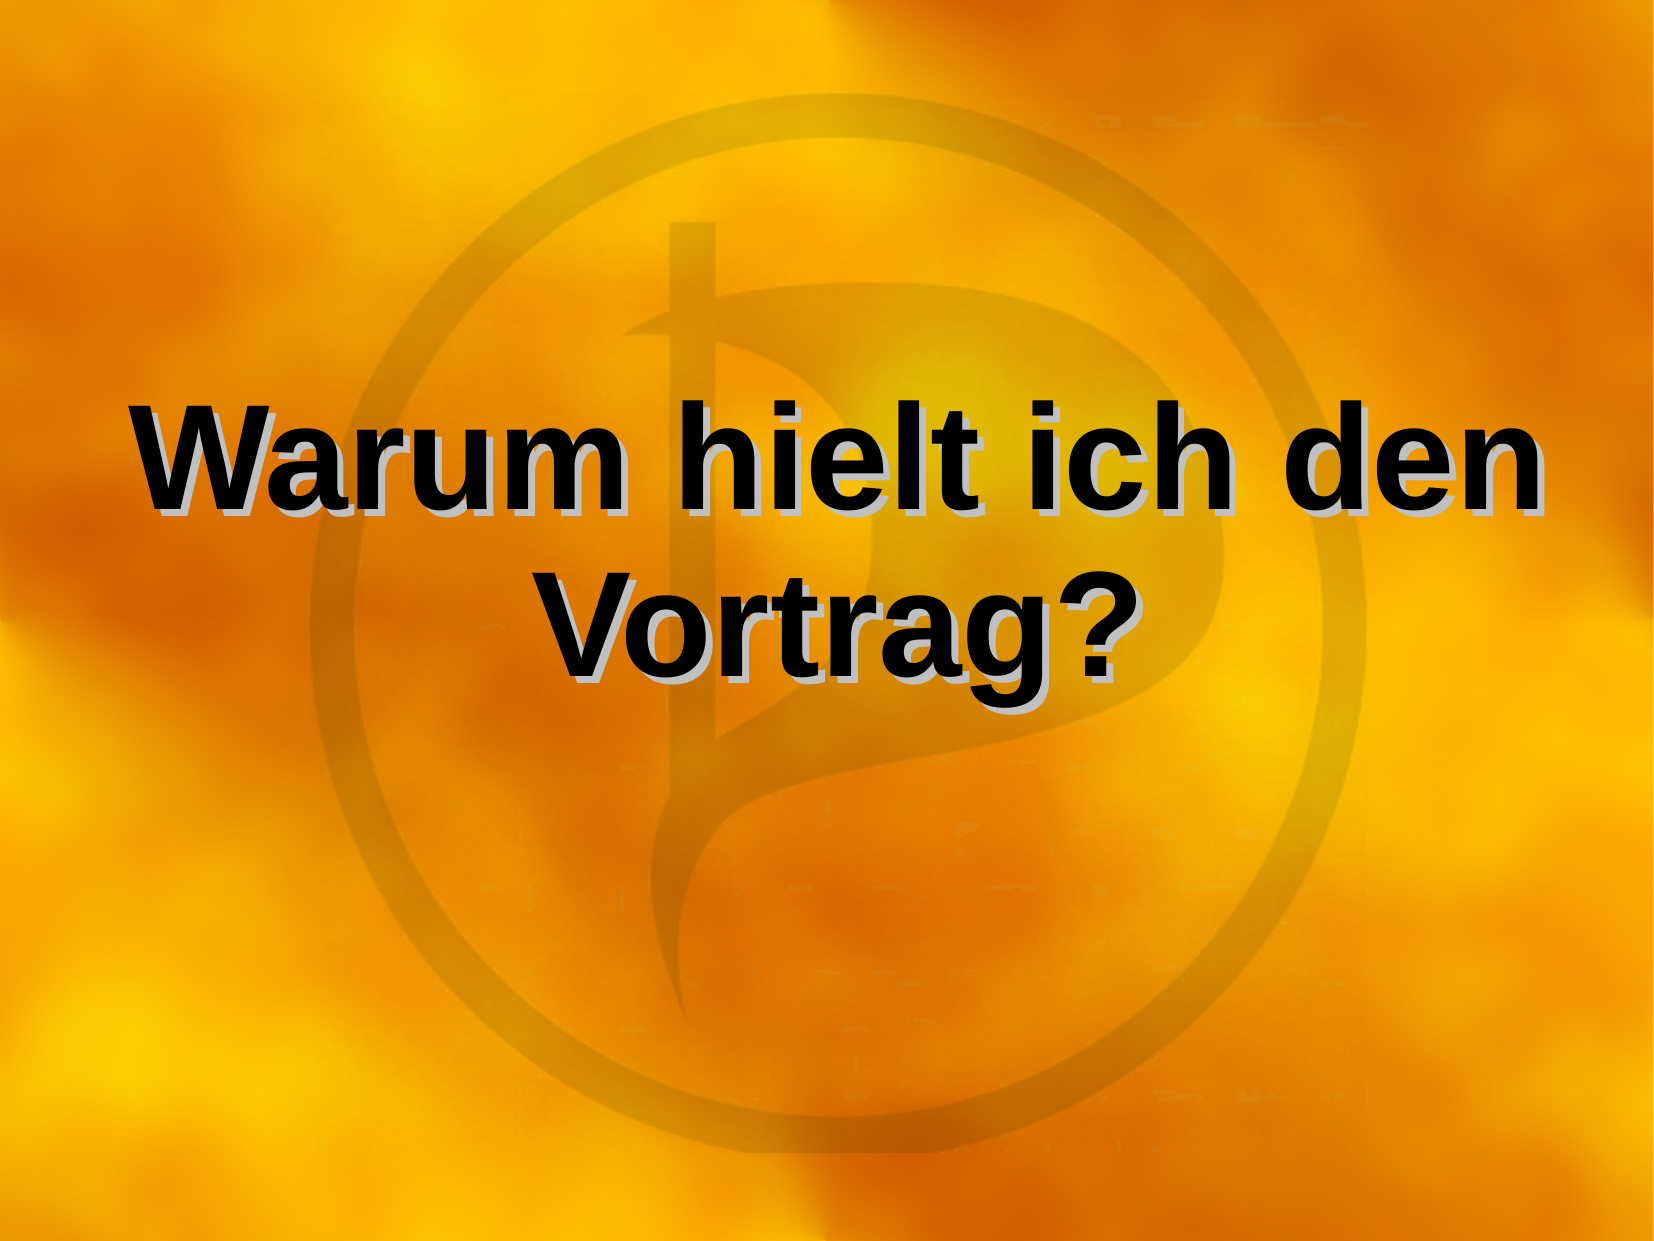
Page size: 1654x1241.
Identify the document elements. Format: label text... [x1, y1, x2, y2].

picture [0, 0, 1654, 1241]
title Warum hielt ich den Vortrag? [94, 373, 1583, 709]
